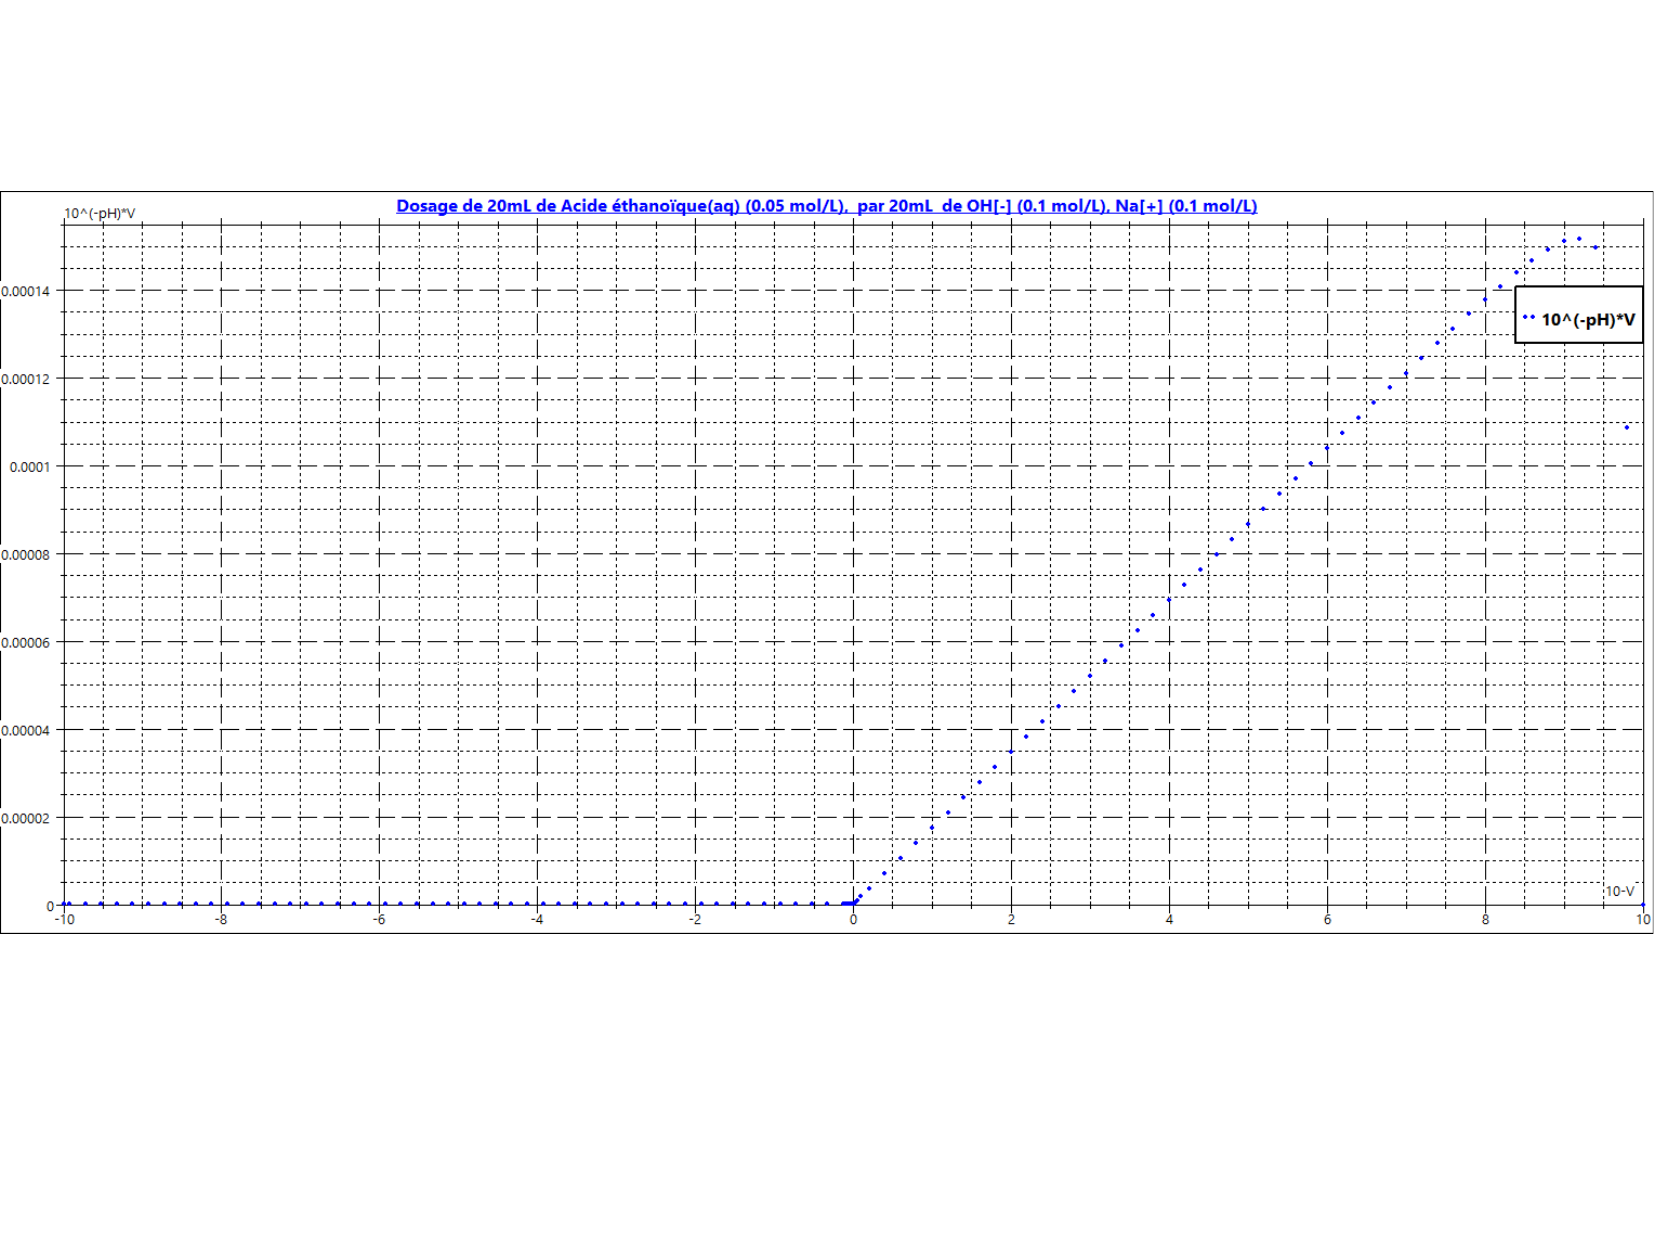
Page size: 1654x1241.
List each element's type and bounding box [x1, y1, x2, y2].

picture [0, 191, 1654, 934]
